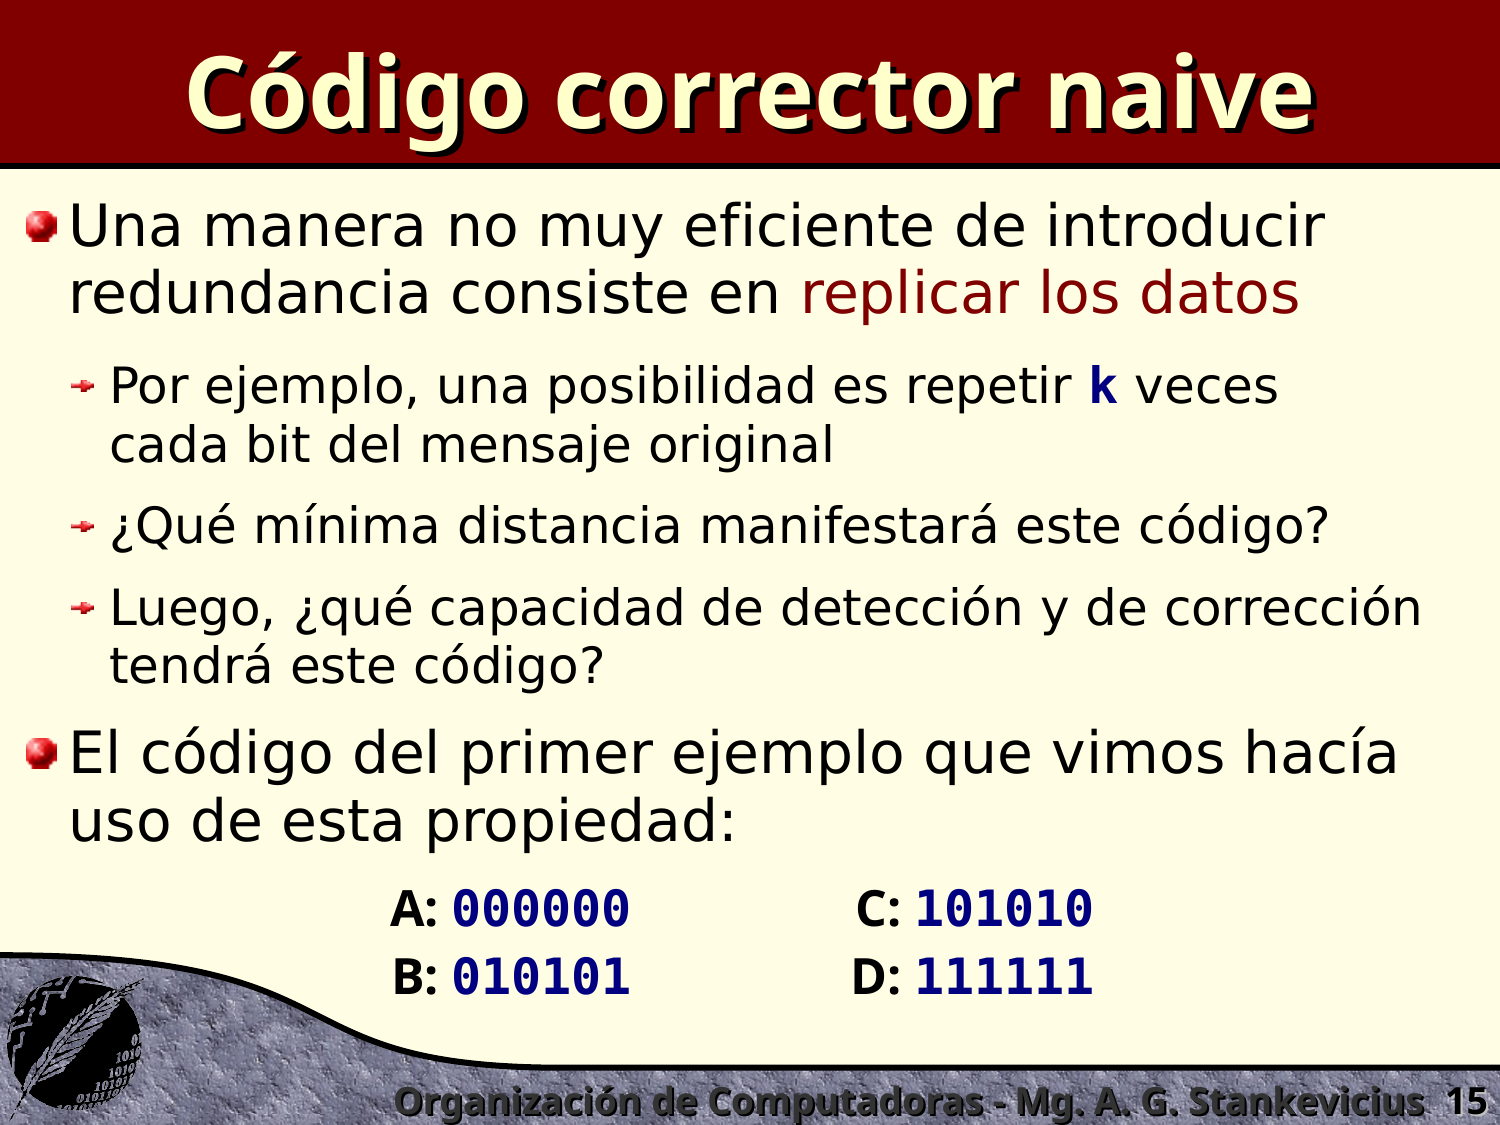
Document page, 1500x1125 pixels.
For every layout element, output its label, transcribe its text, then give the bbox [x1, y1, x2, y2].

list Una manera no muy eficiente de introducir redundancia consiste en replicar los datos Por ejemplo, una posibilidad es repetir k veces cada bit del mensaje original ¿Qué mínima distancia manifestará este código? Luego, ¿qué capacidad de detección y de corrección tendrá este código? El código del primer ejemplo que vimos hacía uso de esta propiedad: [11, 192, 1486, 935]
text_box A: 000000 B: 010101 [375, 865, 665, 1021]
picture [448, 1100, 455, 1110]
text_box C: 101010 D: 111111 [835, 865, 1125, 1021]
picture [1058, 1100, 1065, 1110]
title Código corrector naive [15, 5, 1485, 160]
picture [0, 959, 1500, 1125]
picture [802, 1100, 806, 1110]
